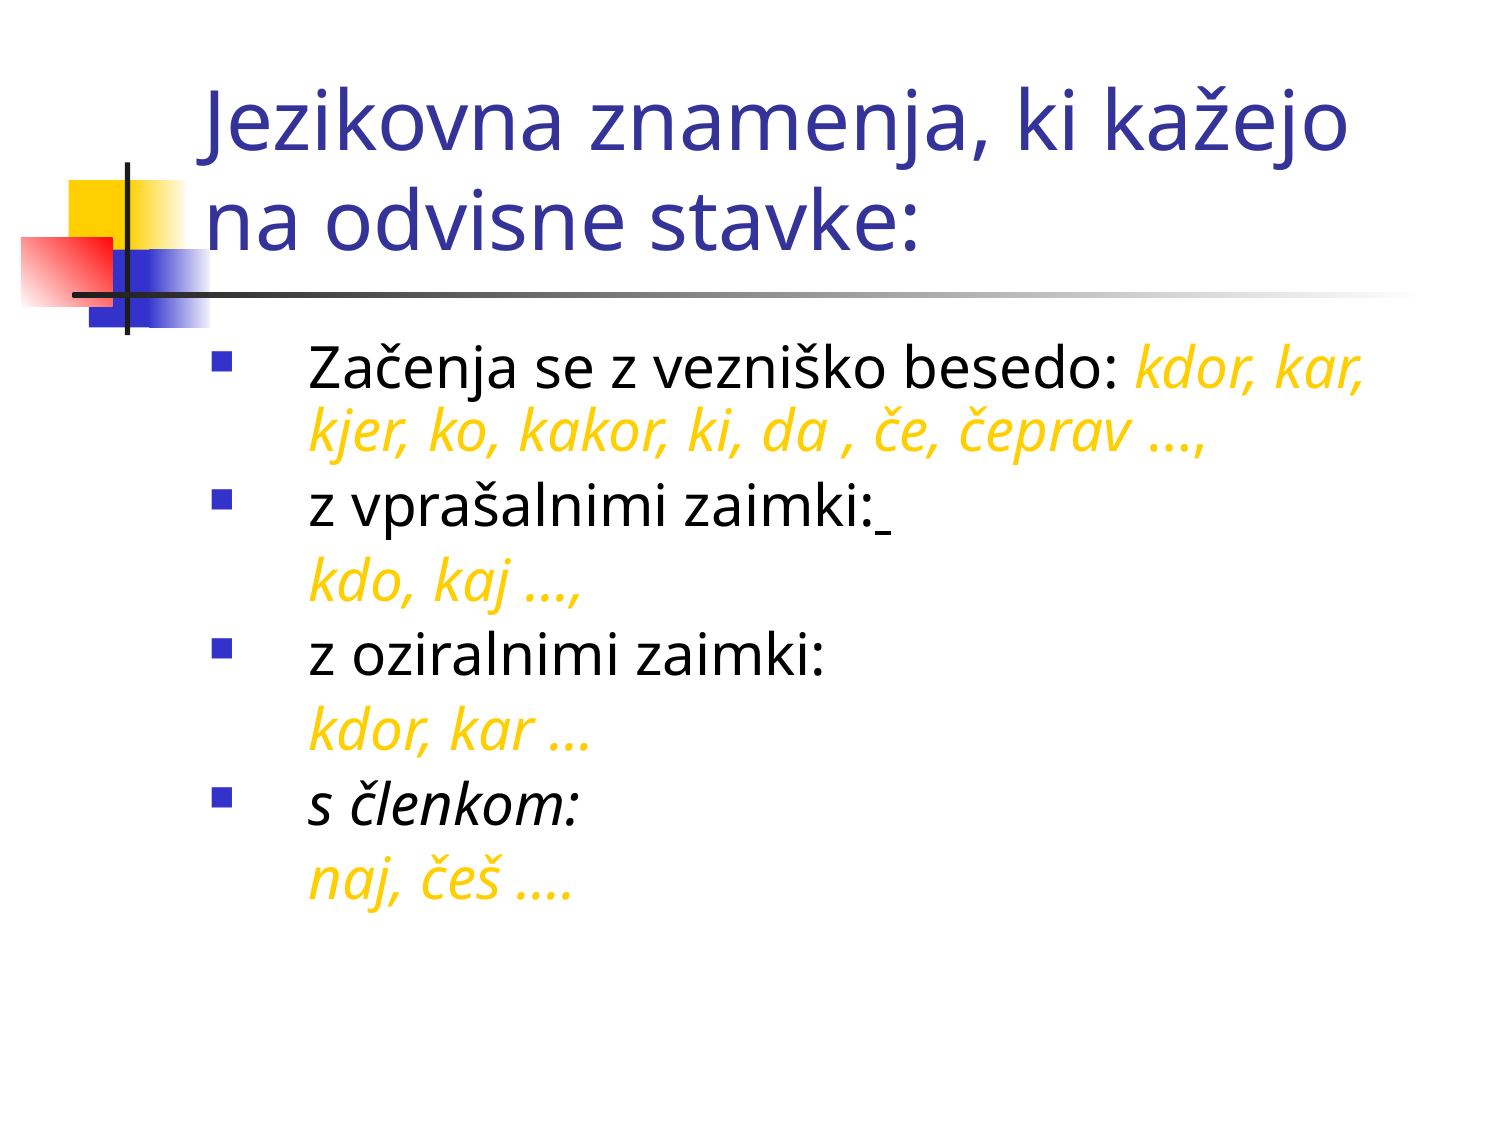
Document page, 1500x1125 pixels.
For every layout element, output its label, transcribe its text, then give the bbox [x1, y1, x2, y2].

title Jezikovna znamenja, ki kažejo na odvisne stavke: [188, 35, 1468, 275]
list Začenja se z vezniško besedo: kdor, kar, kjer, ko, kakor, ki, da , če, čeprav …, z vprašalnimi zaimki: kdo, kaj …, z oziralnimi zaimki: kdor, kar … s členkom: naj, češ …. [193, 331, 1469, 1006]
